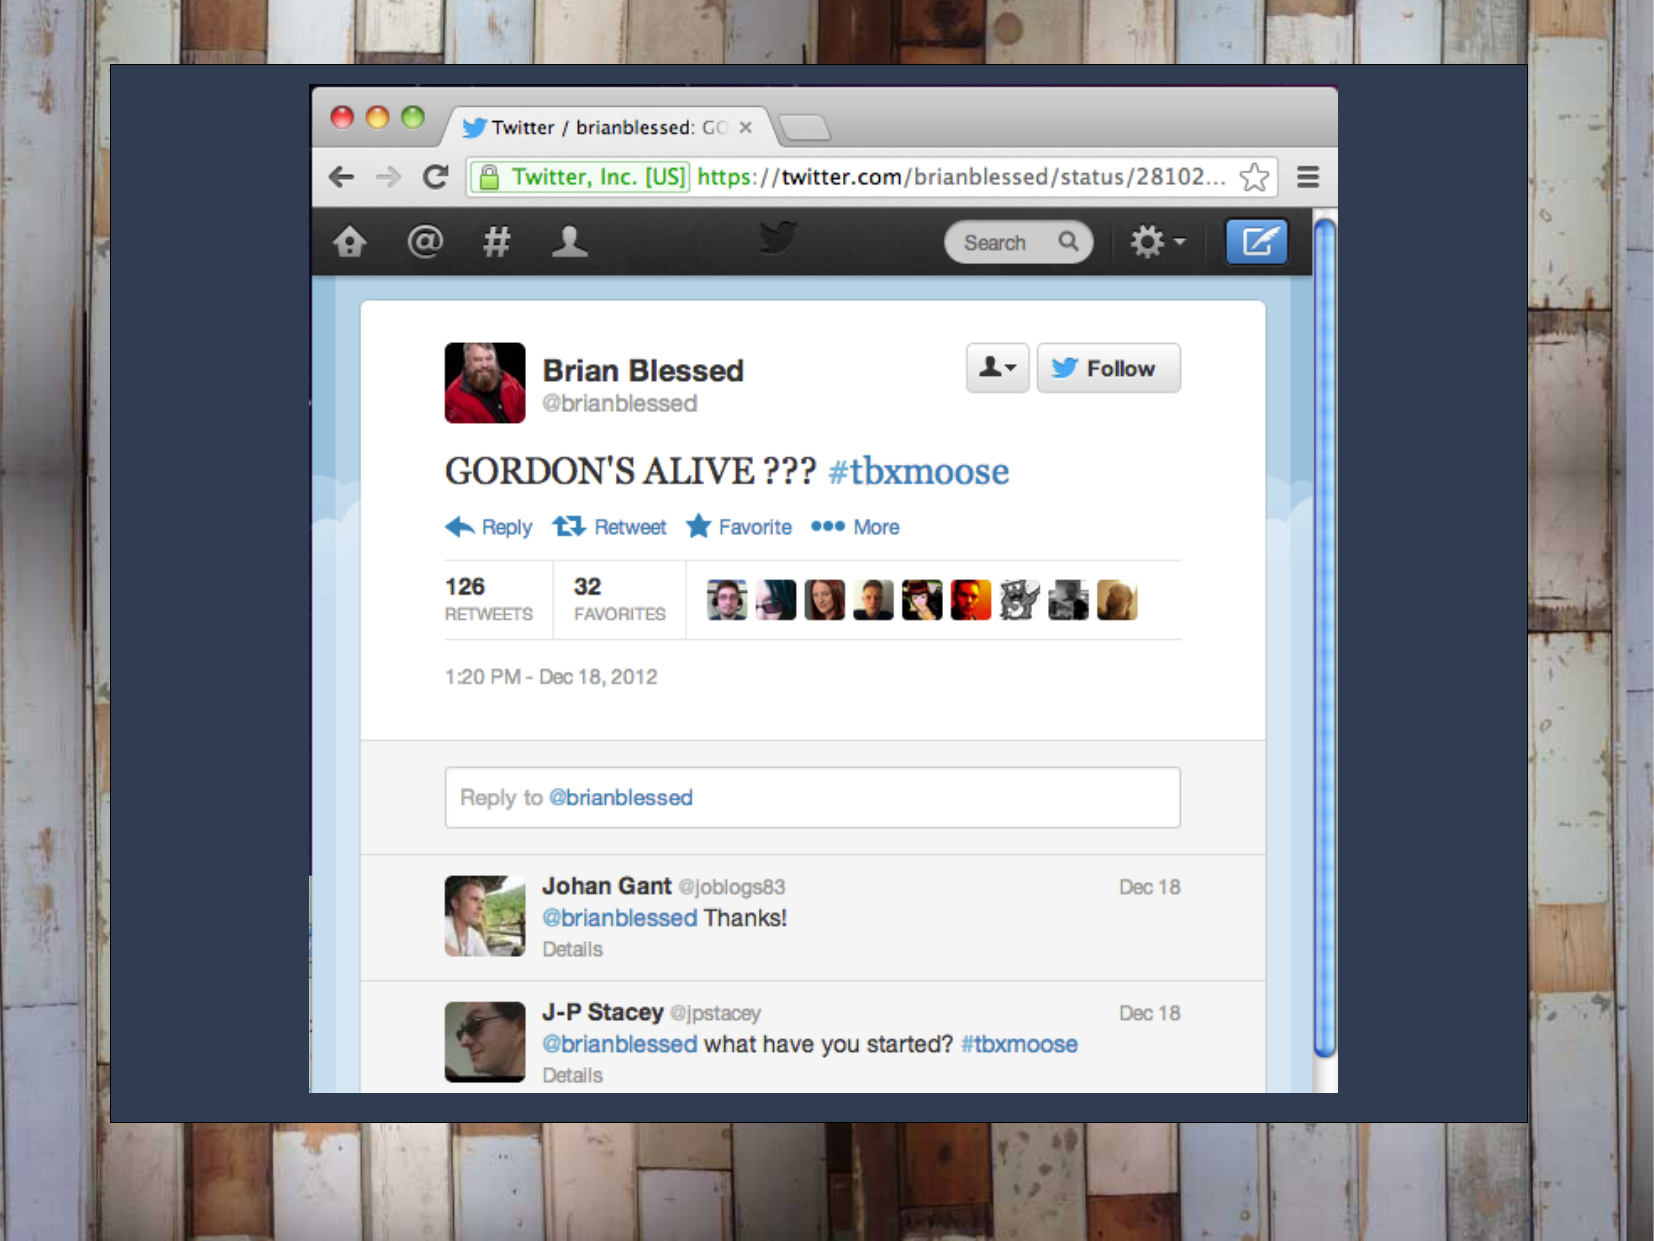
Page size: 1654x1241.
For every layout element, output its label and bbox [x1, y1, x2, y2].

text_box [110, 64, 1528, 1123]
picture [0, 0, 1654, 1241]
